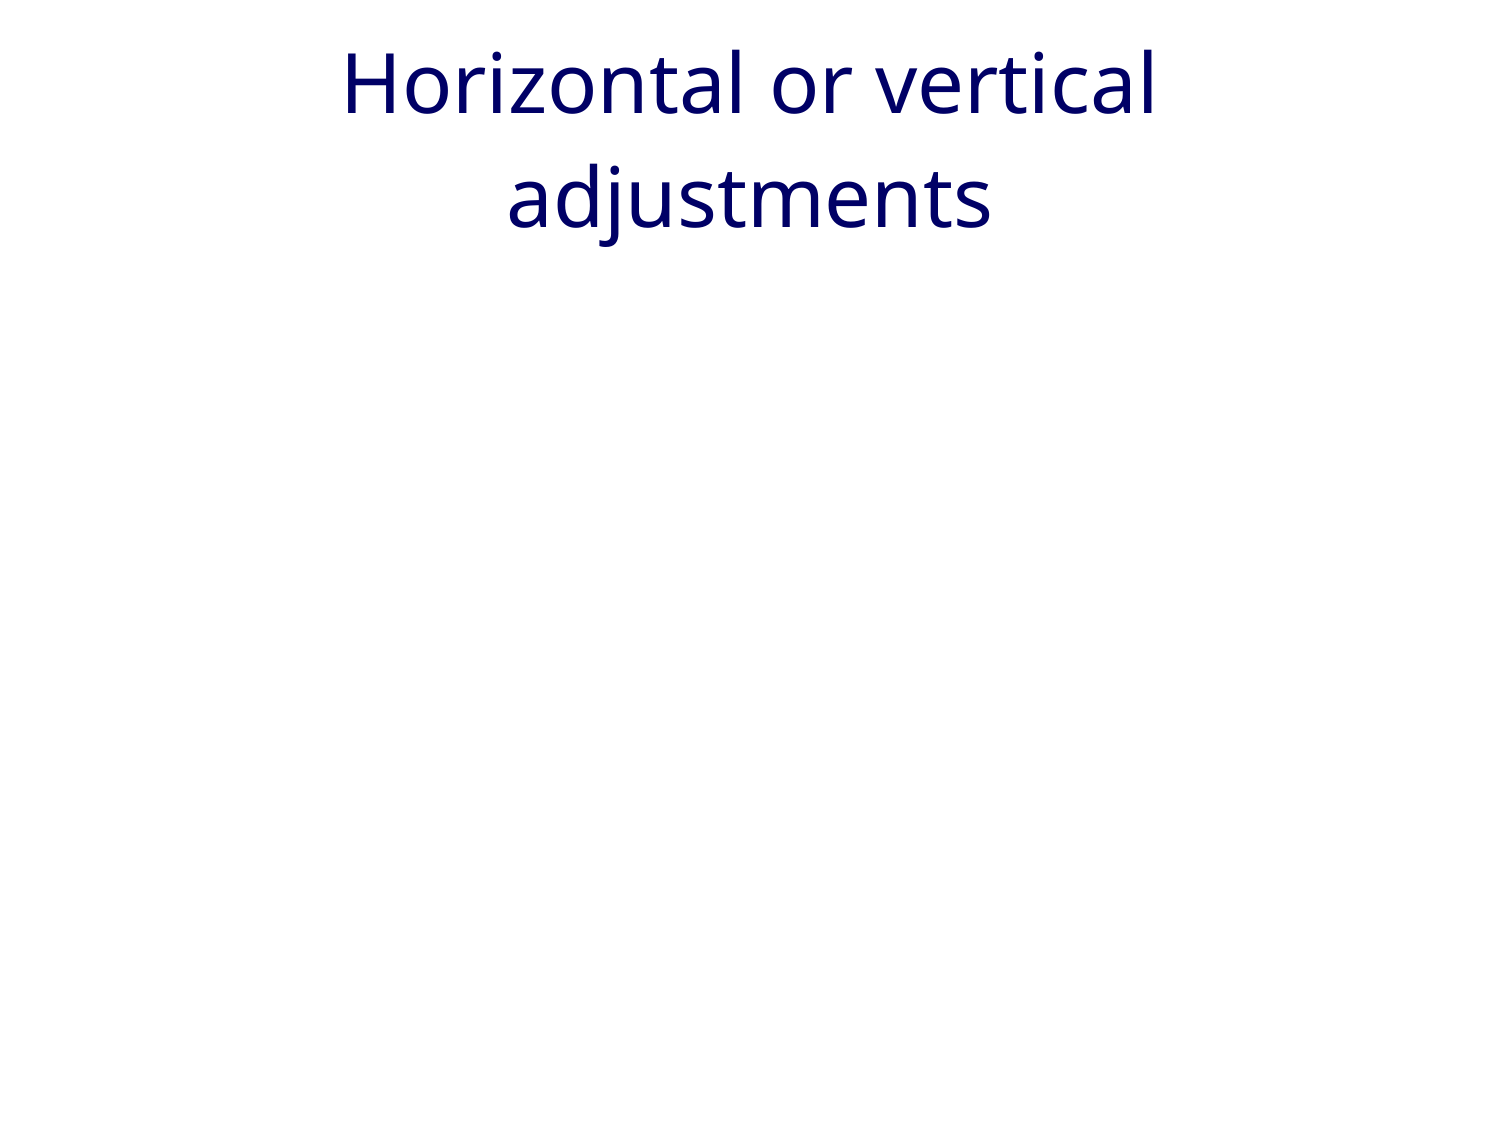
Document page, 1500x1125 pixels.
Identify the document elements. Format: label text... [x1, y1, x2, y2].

picture [35, 194, 1463, 1124]
title Horizontal or vertical adjustments [112, 51, 1388, 194]
